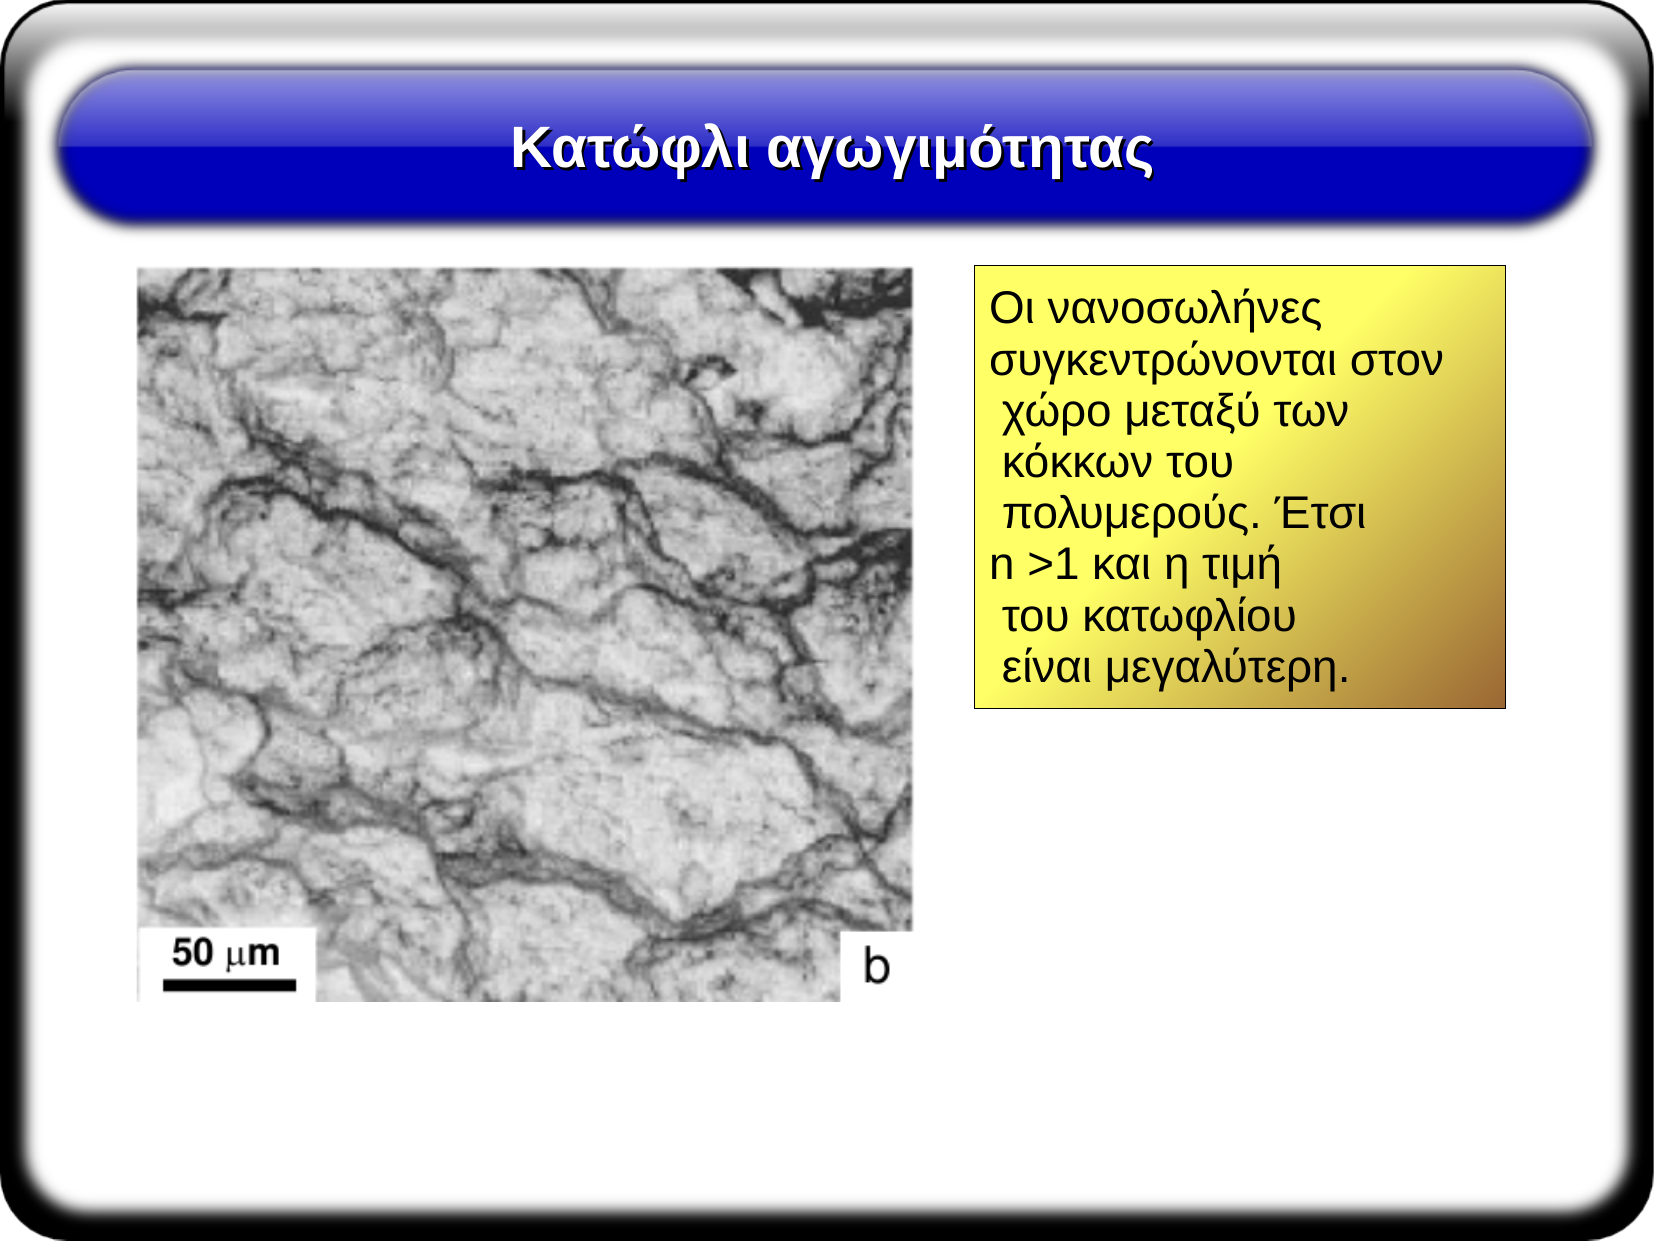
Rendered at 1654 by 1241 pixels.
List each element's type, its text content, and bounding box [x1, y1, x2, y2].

picture [0, 0, 1654, 1241]
title Κατώφλι αγωγιμότητας [88, 59, 1577, 237]
text_box Οι νανοσωλήνες συγκεντρώνονται στον χώρο μεταξύ των κόκκων του πολυμερούς. Έτσι n >1 και η τιμή του κατωφλίου είναι μεγαλύτερη. [974, 265, 1506, 709]
